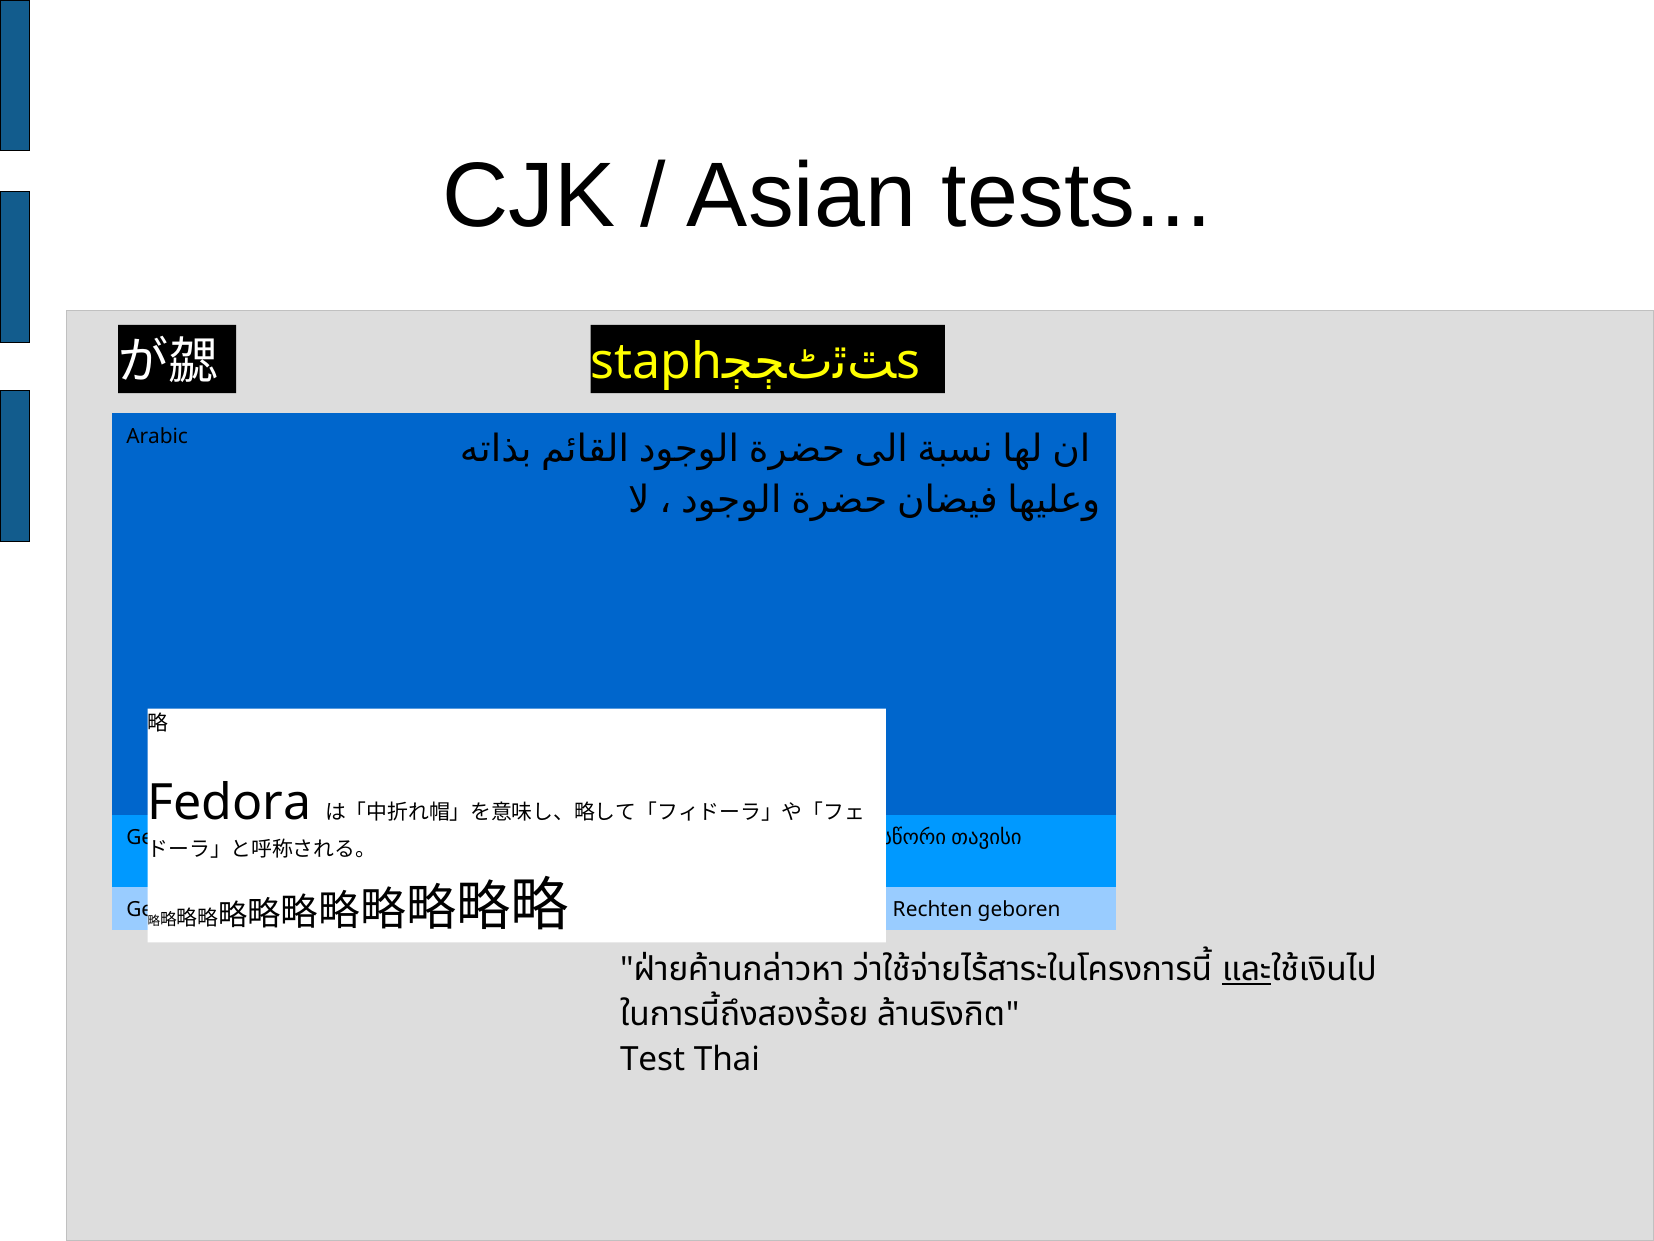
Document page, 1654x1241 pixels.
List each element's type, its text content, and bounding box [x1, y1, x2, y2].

table_cell ყველა ადამიანი იბადება თავისუფალი და თანასწორი თავისი ღირსებითა და უფლებებით [886, 815, 1116, 887]
table_cell Alle Menschen sind frei und gleich an Würde und Rechten geboren [886, 887, 1116, 930]
text_box staphﭣﭤﭦﭵﭵs [590, 324, 945, 392]
text_box が勰 [118, 324, 237, 392]
text_box 略 Fedoraは「中折れ帽」を意味し、略して「フィドーラ」や「フェドーラ」と呼称される。 略略略略略略略略略略略略 [147, 708, 886, 888]
table_cell German [112, 887, 147, 930]
text_box "ฝ่ายค้านกล่าวหา ว่าใช้จ่ายไร้สาระในโครงการนี้ และใช้เงินไปในการนี้ถึงสองร้อย ล้านริงกิต" Test Thai [620, 944, 1388, 1147]
table_cell Georgian (ქართული) [112, 815, 147, 887]
table_header ان لها نسبة الى حضرة الوجود القائم بذاته وعليها فيضان حضرة الوجود ، لا [396, 413, 1116, 815]
table_header Arabic [112, 413, 396, 815]
title CJK / Asian tests... [121, 91, 1534, 299]
